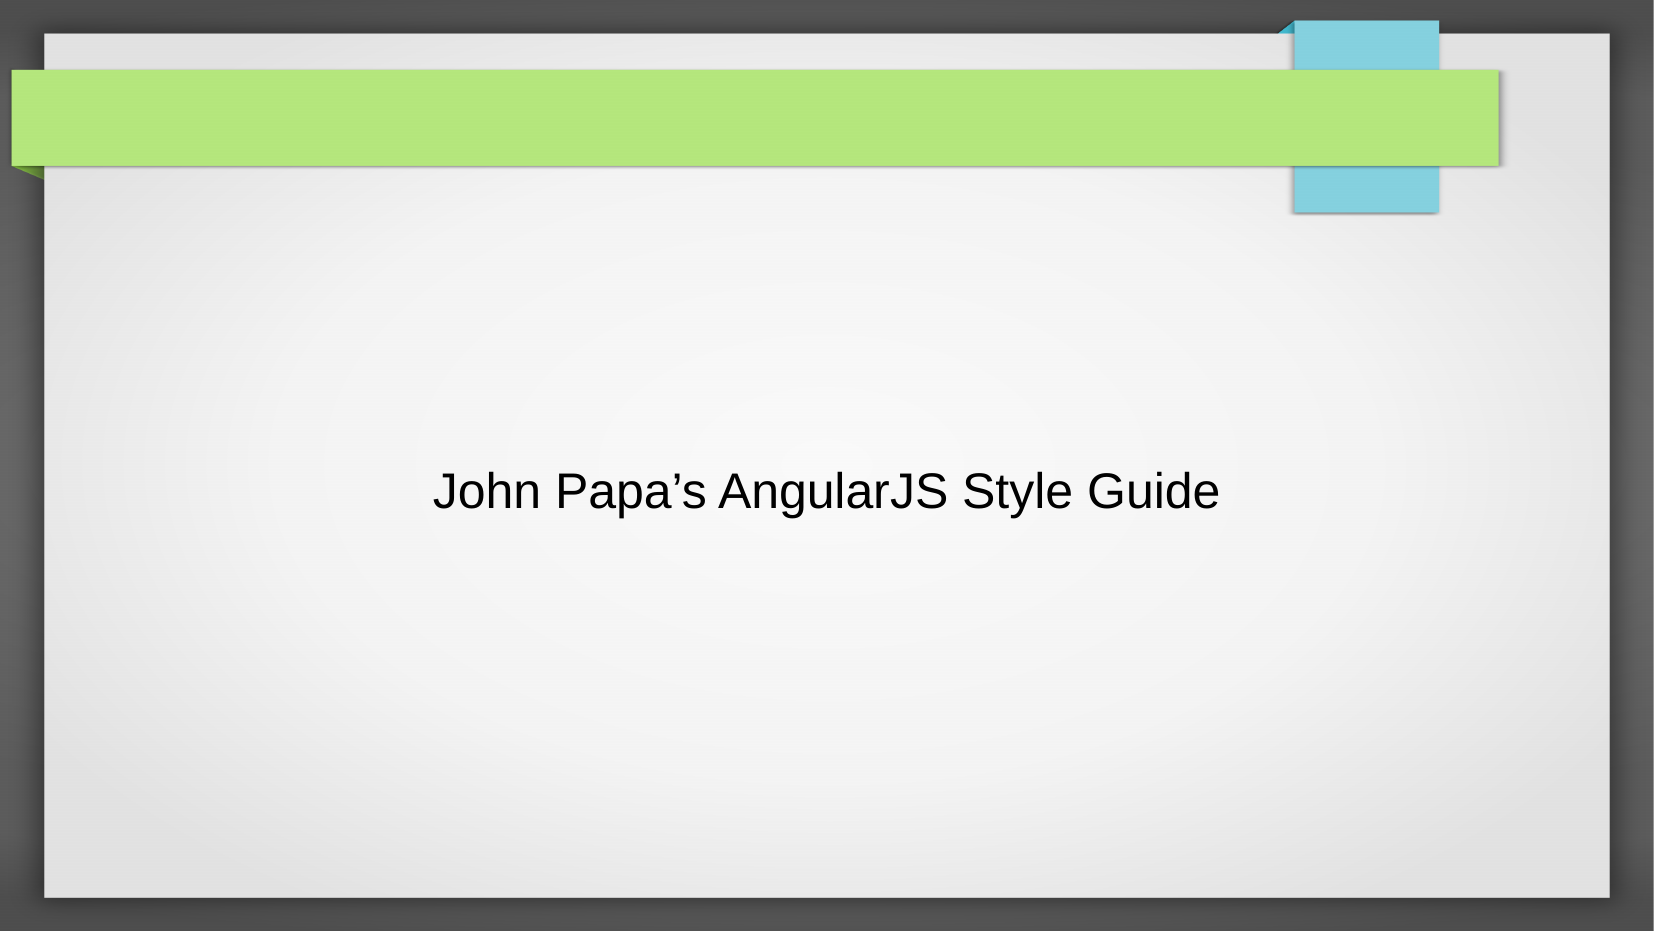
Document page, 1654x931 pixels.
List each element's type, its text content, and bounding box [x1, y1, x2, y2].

picture [0, 0, 1654, 931]
subtitle John Papa’s AngularJS Style Guide [82, 221, 1571, 761]
